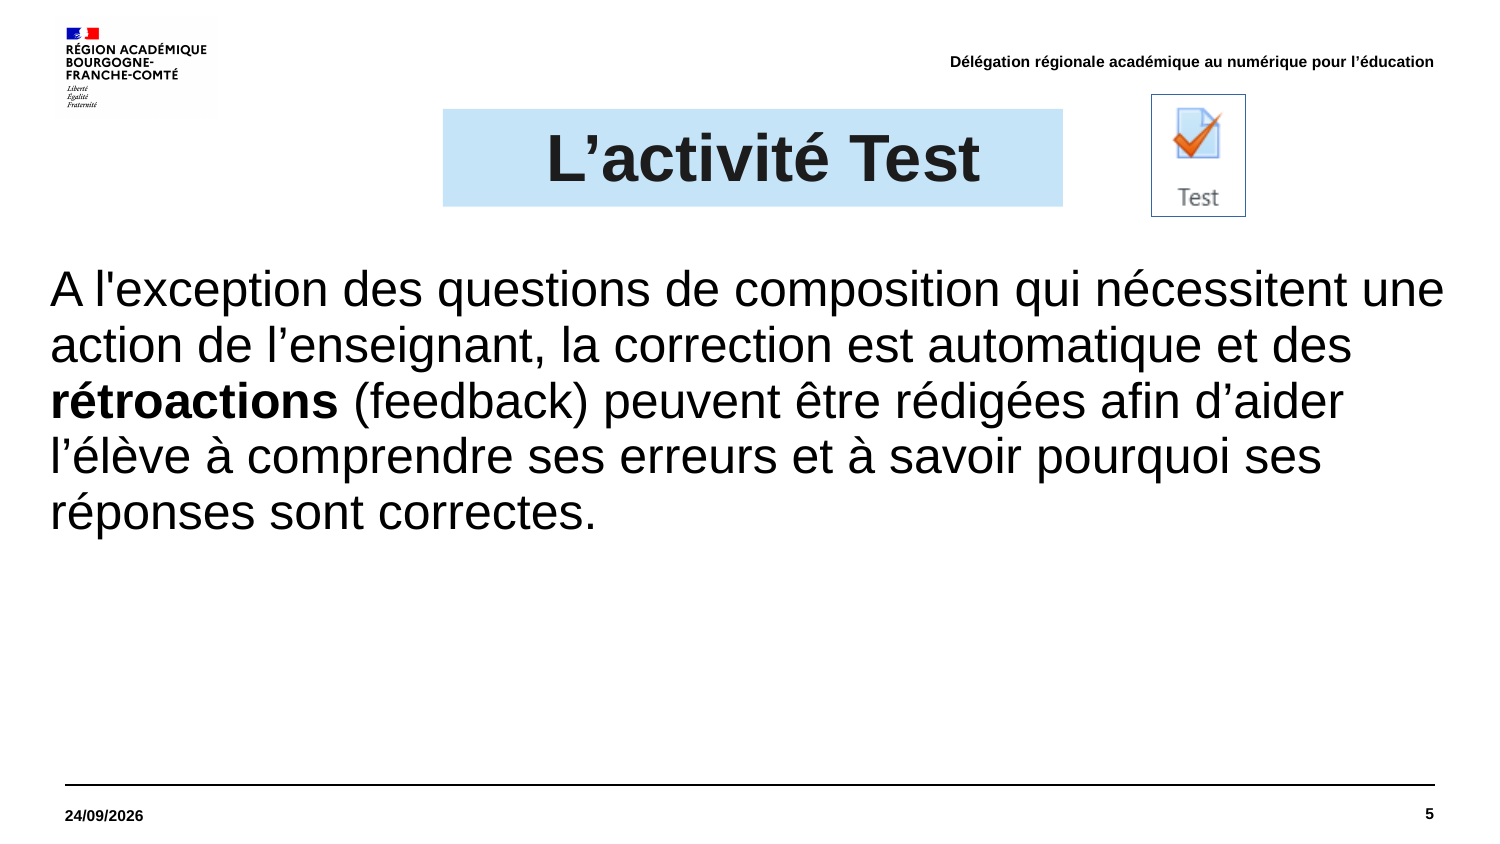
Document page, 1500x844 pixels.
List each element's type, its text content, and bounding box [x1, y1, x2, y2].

text_box 10/01/2023 [64, 787, 245, 843]
picture [55, 16, 218, 119]
text_box A l'exception des questions de composition qui nécessitent une action de l’enseignant, la correction est automatique et des rétroactions (feedback) peuvent être rédigées afin d’aider l’élève à comprendre ses erreurs et à savoir pourquoi ses réponses sont correctes. [35, 253, 1483, 771]
text_box Délégation régionale académique au numérique pour l’éducation [944, 32, 1435, 91]
text_box <numéro> [1213, 784, 1435, 843]
picture [1151, 94, 1246, 217]
text_box L’activité Test [442, 108, 1063, 207]
